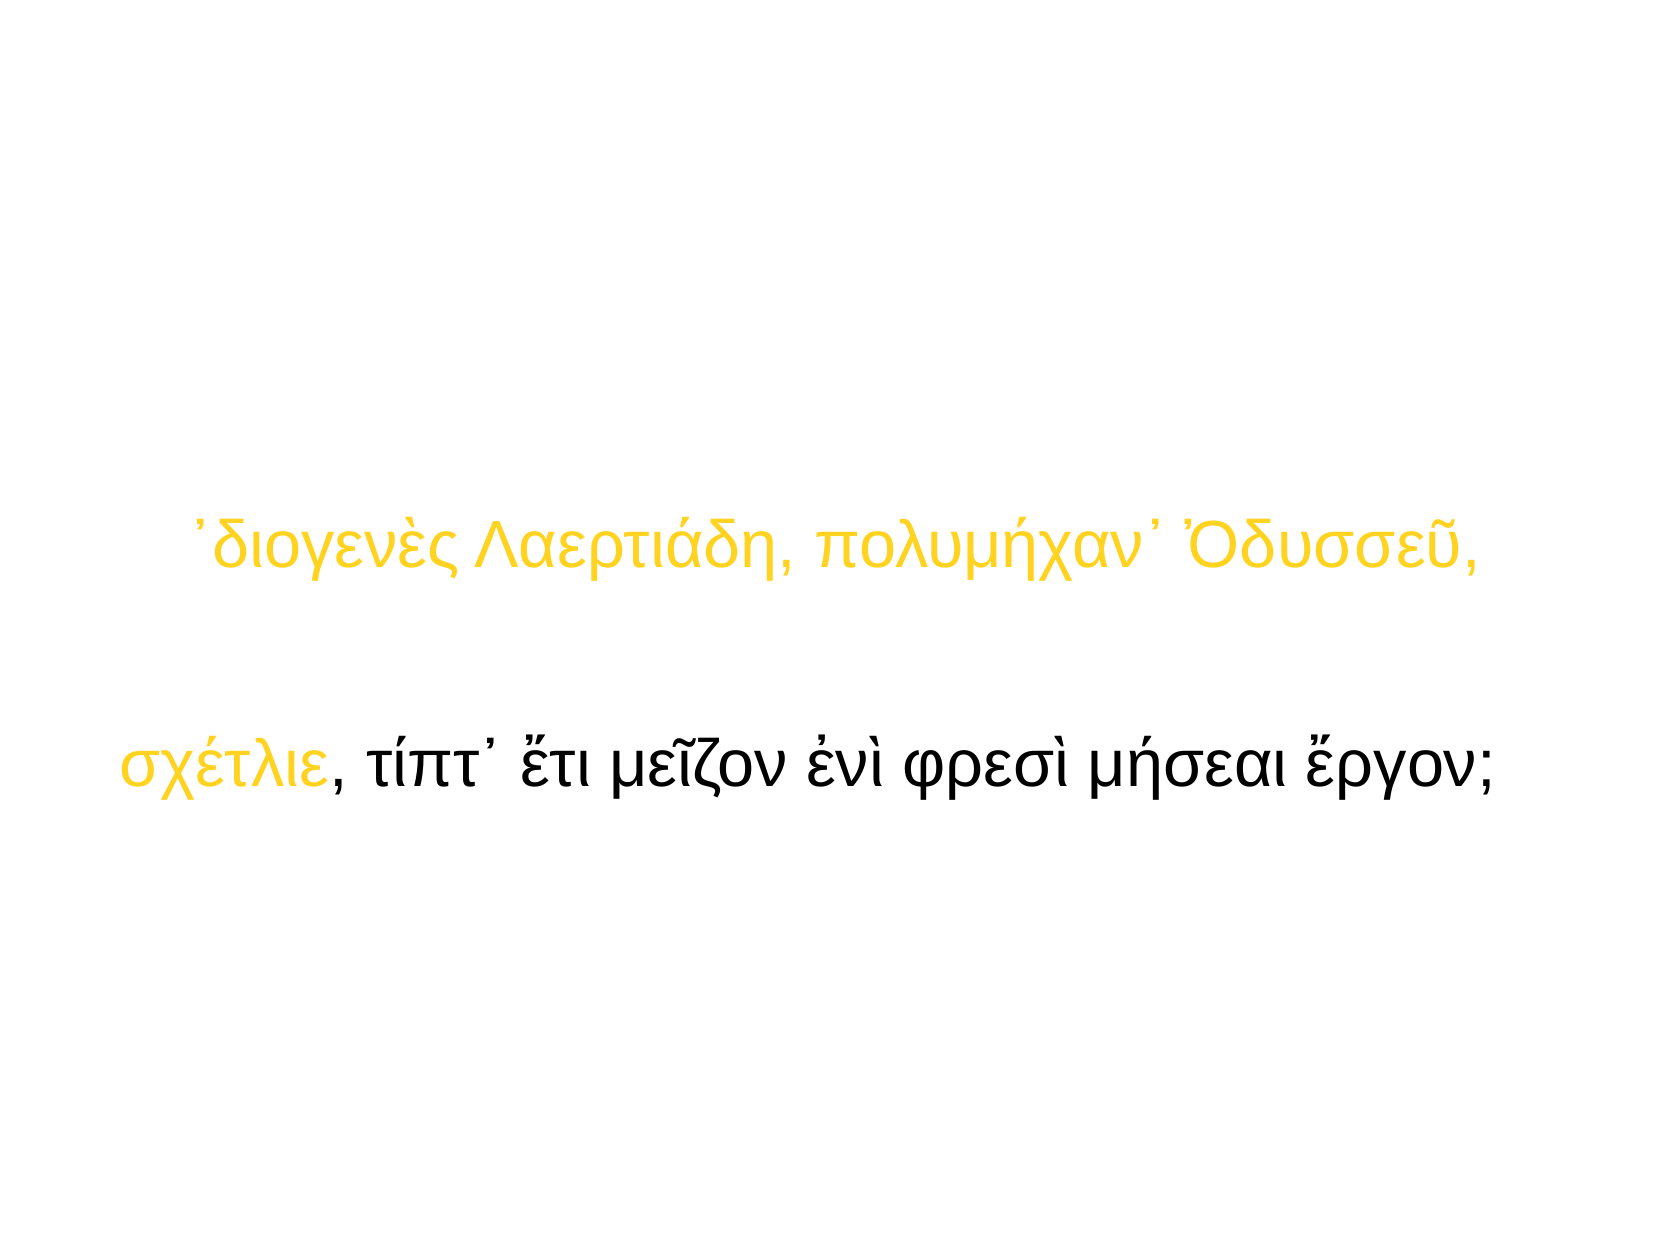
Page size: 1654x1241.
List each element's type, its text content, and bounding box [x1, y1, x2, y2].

subtitle ᾽διογενὲς Λαερτιάδη, πολυμήχαν᾽ Ὀδυσσεῦ, σχέτλιε, τίπτ᾽ ἔτι μεῖζον ἐνὶ φρεσὶ μήσεαι ἔργον; [82, 290, 1571, 1010]
